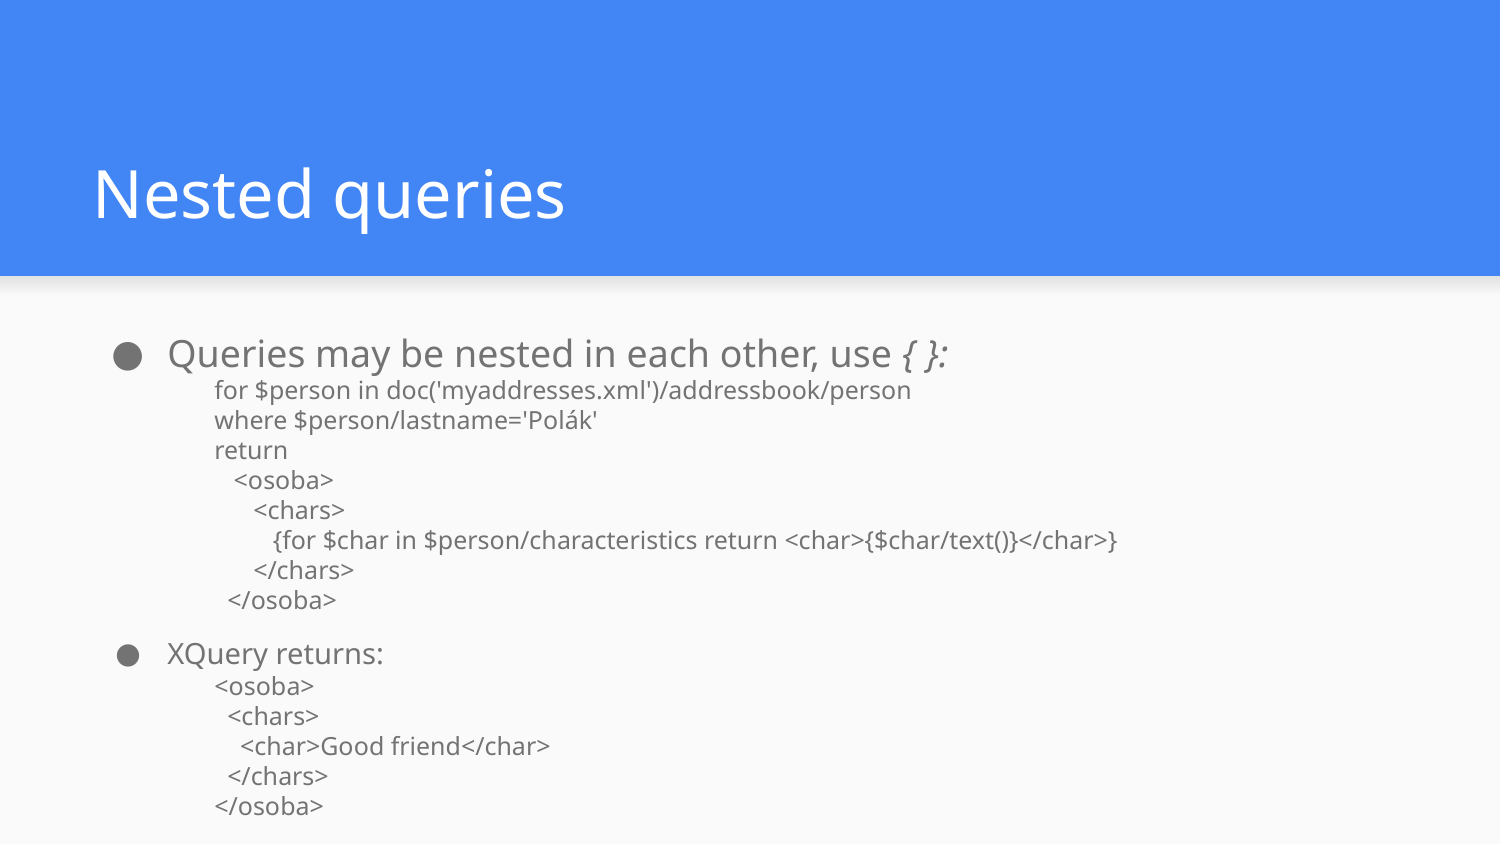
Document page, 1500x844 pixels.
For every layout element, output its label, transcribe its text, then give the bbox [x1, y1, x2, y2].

title Nested queries [77, 121, 1427, 248]
list Queries may be nested in each other, use { }: for $person in doc('myaddresses.xml')/addressbook/person where $person/lastname='Polák' return <osoba> <chars> {for $char in $person/characteristics return <char>{$char/text()}</char>} </chars> </osoba> XQuery returns: <osoba> <chars> <char>Good friend</char> </chars> </osoba> [77, 314, 1427, 824]
